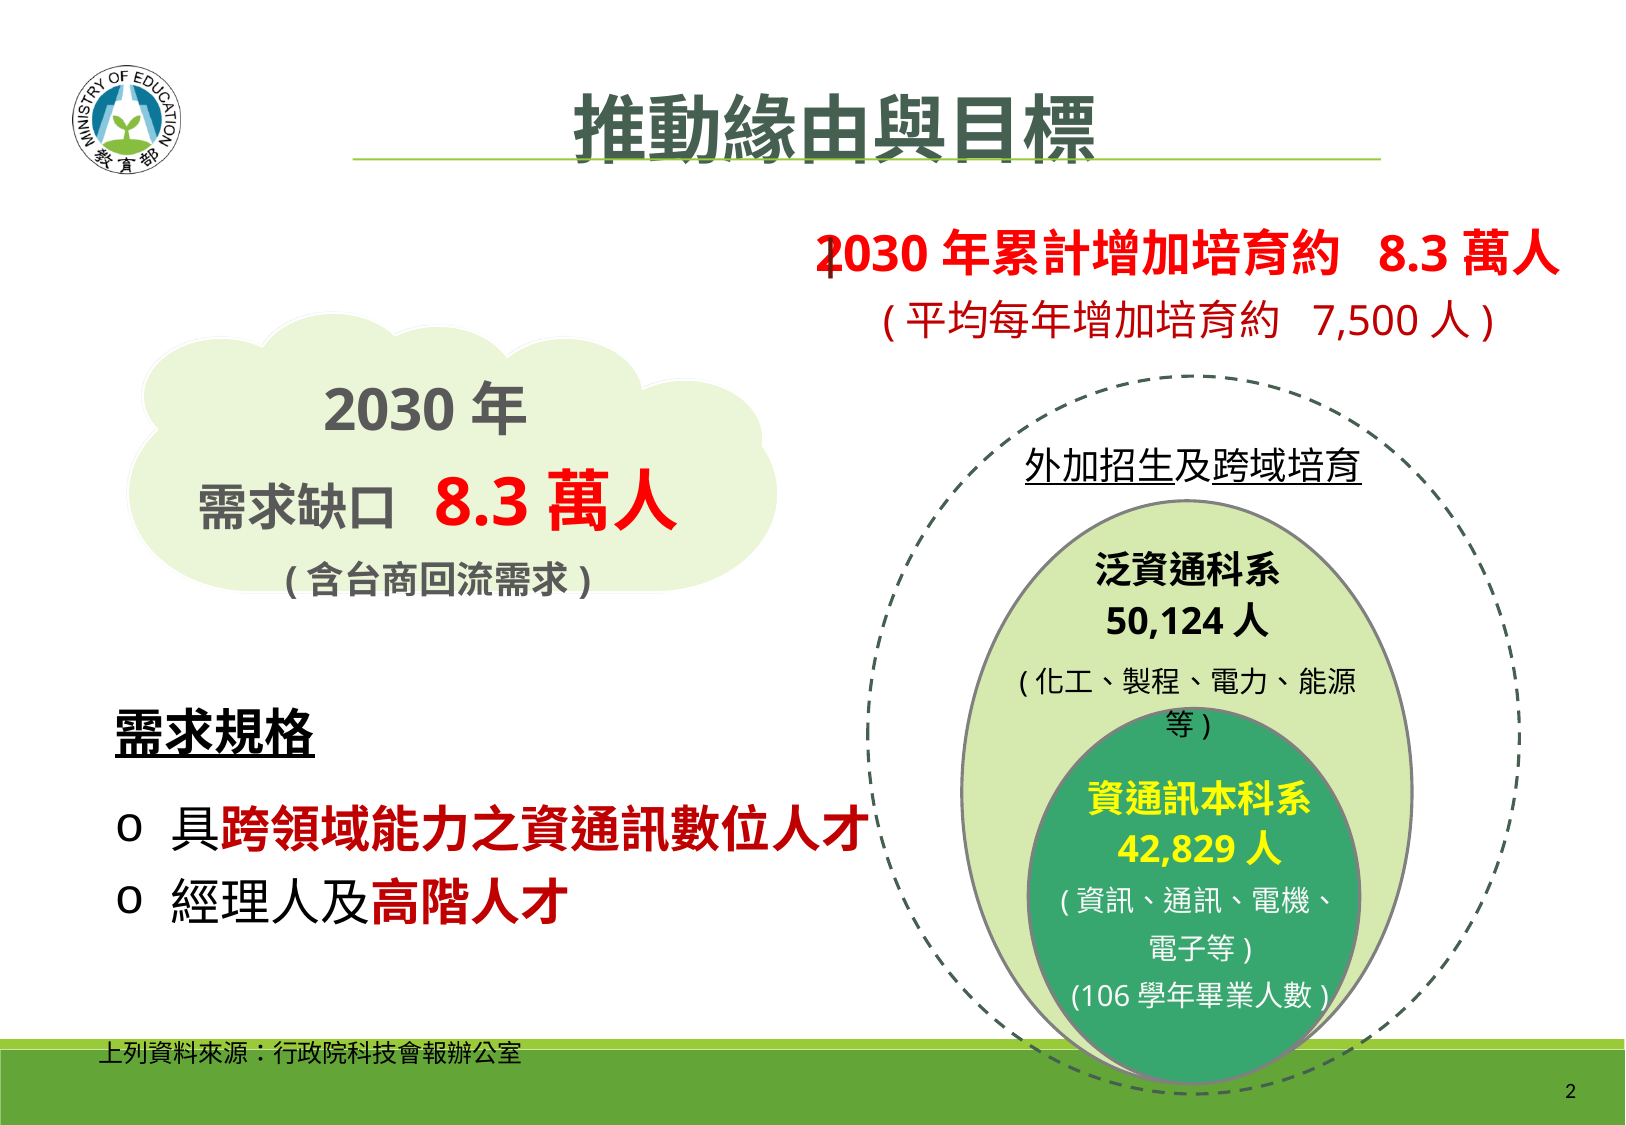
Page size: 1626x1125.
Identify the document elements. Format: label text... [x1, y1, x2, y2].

text_box 泛資通科系 50,124人 (化工、製程、電力、能源等) [982, 534, 1394, 750]
text_box [1082, 500, 1292, 534]
text_box [139, 312, 779, 557]
text_box 需求規格 具跨領域能力之資通訊數位人才 經理人及高階人才 [99, 692, 886, 938]
slide_number <編號> [1319, 1059, 1591, 1120]
text_box 資通訊本科系 42,829人 (資訊、通訊、電機、 電子等) (106學年畢業人數) [1011, 762, 1389, 1021]
text_box 目標| [679, 220, 857, 286]
text_box [961, 671, 1413, 974]
text_box [1047, 1021, 1327, 1084]
text_box 需求缺口 8.3萬人 (含台商回流需求) [126, 451, 750, 654]
text_box 2030年 [243, 378, 609, 449]
picture [72, 65, 181, 175]
text_box 上列資料來源：行政院科技會報辦公室 [83, 1030, 538, 1076]
text_box 2030年累計增加培育約 8.3萬人 (平均每年增加培育約 7,500人) [792, 214, 1585, 352]
text_box 外加招生及跨域培育 [930, 427, 1457, 495]
text_box 推動緣由與目標 [234, 65, 1437, 190]
